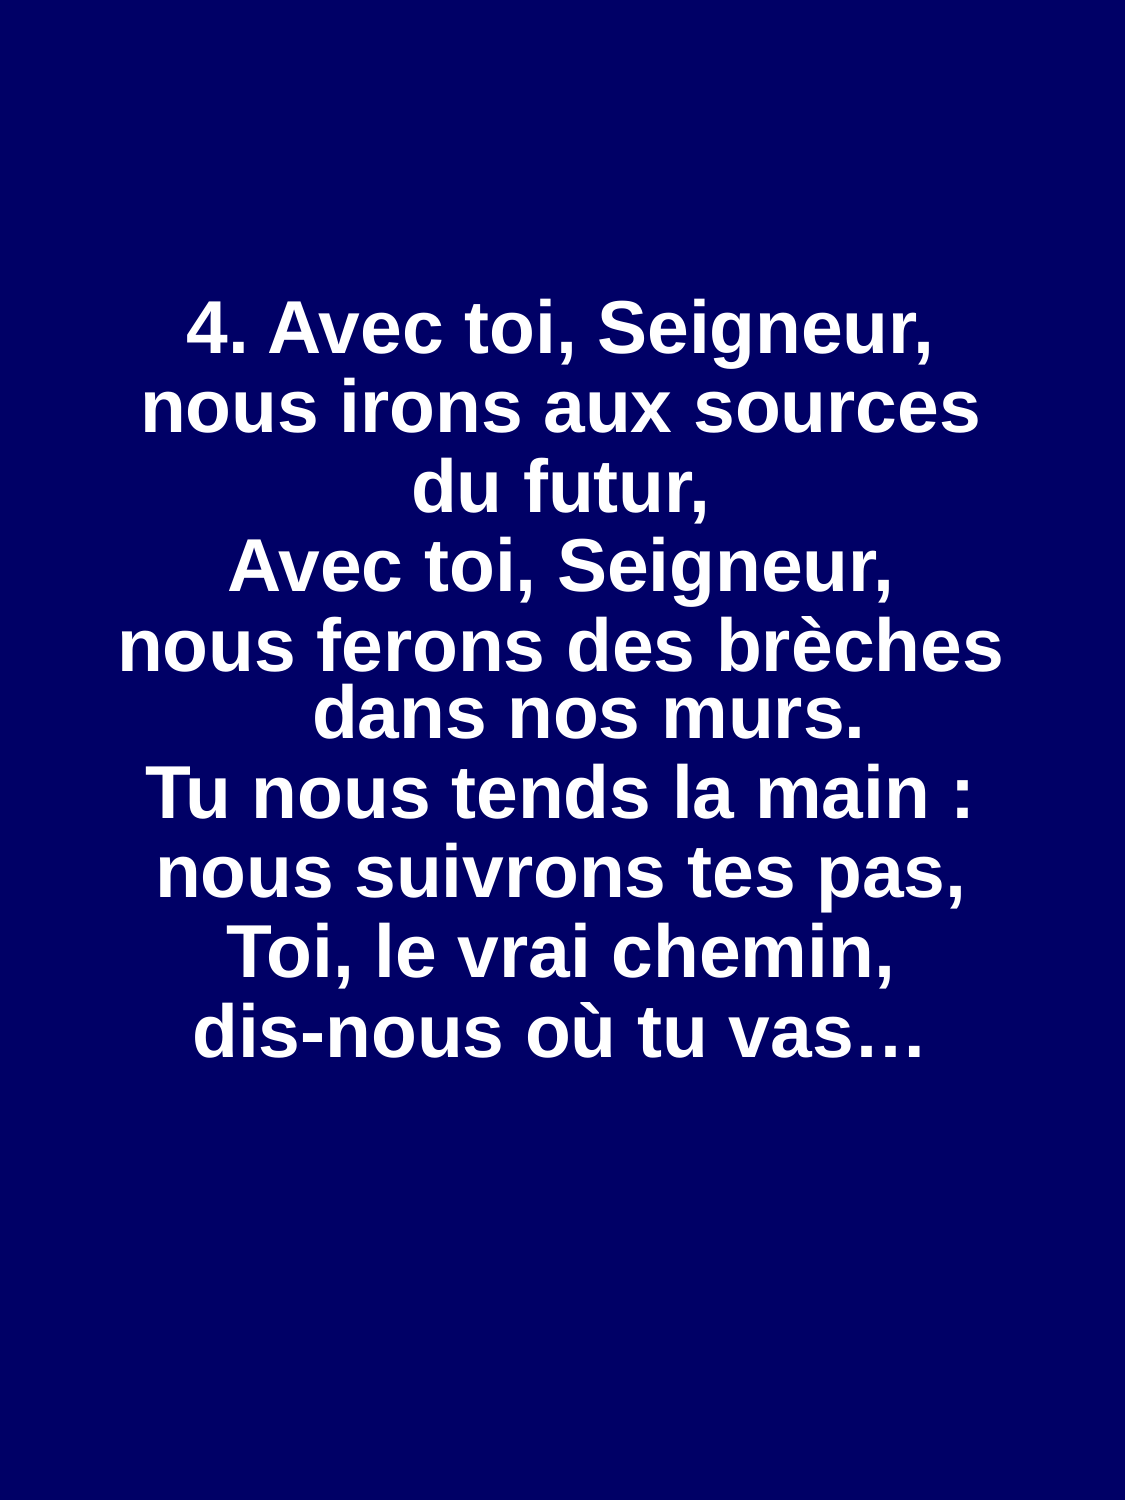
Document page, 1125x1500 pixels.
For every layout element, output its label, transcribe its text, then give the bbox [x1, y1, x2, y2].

text_box 4. Avec toi, Seigneur, nous irons aux sources du futur, Avec toi, Seigneur, nous ferons des brèches dans nos murs. Tu nous tends la main : nous suivrons tes pas, Toi, le vrai chemin, dis-nous où tu vas… [11, 35, 1110, 1441]
